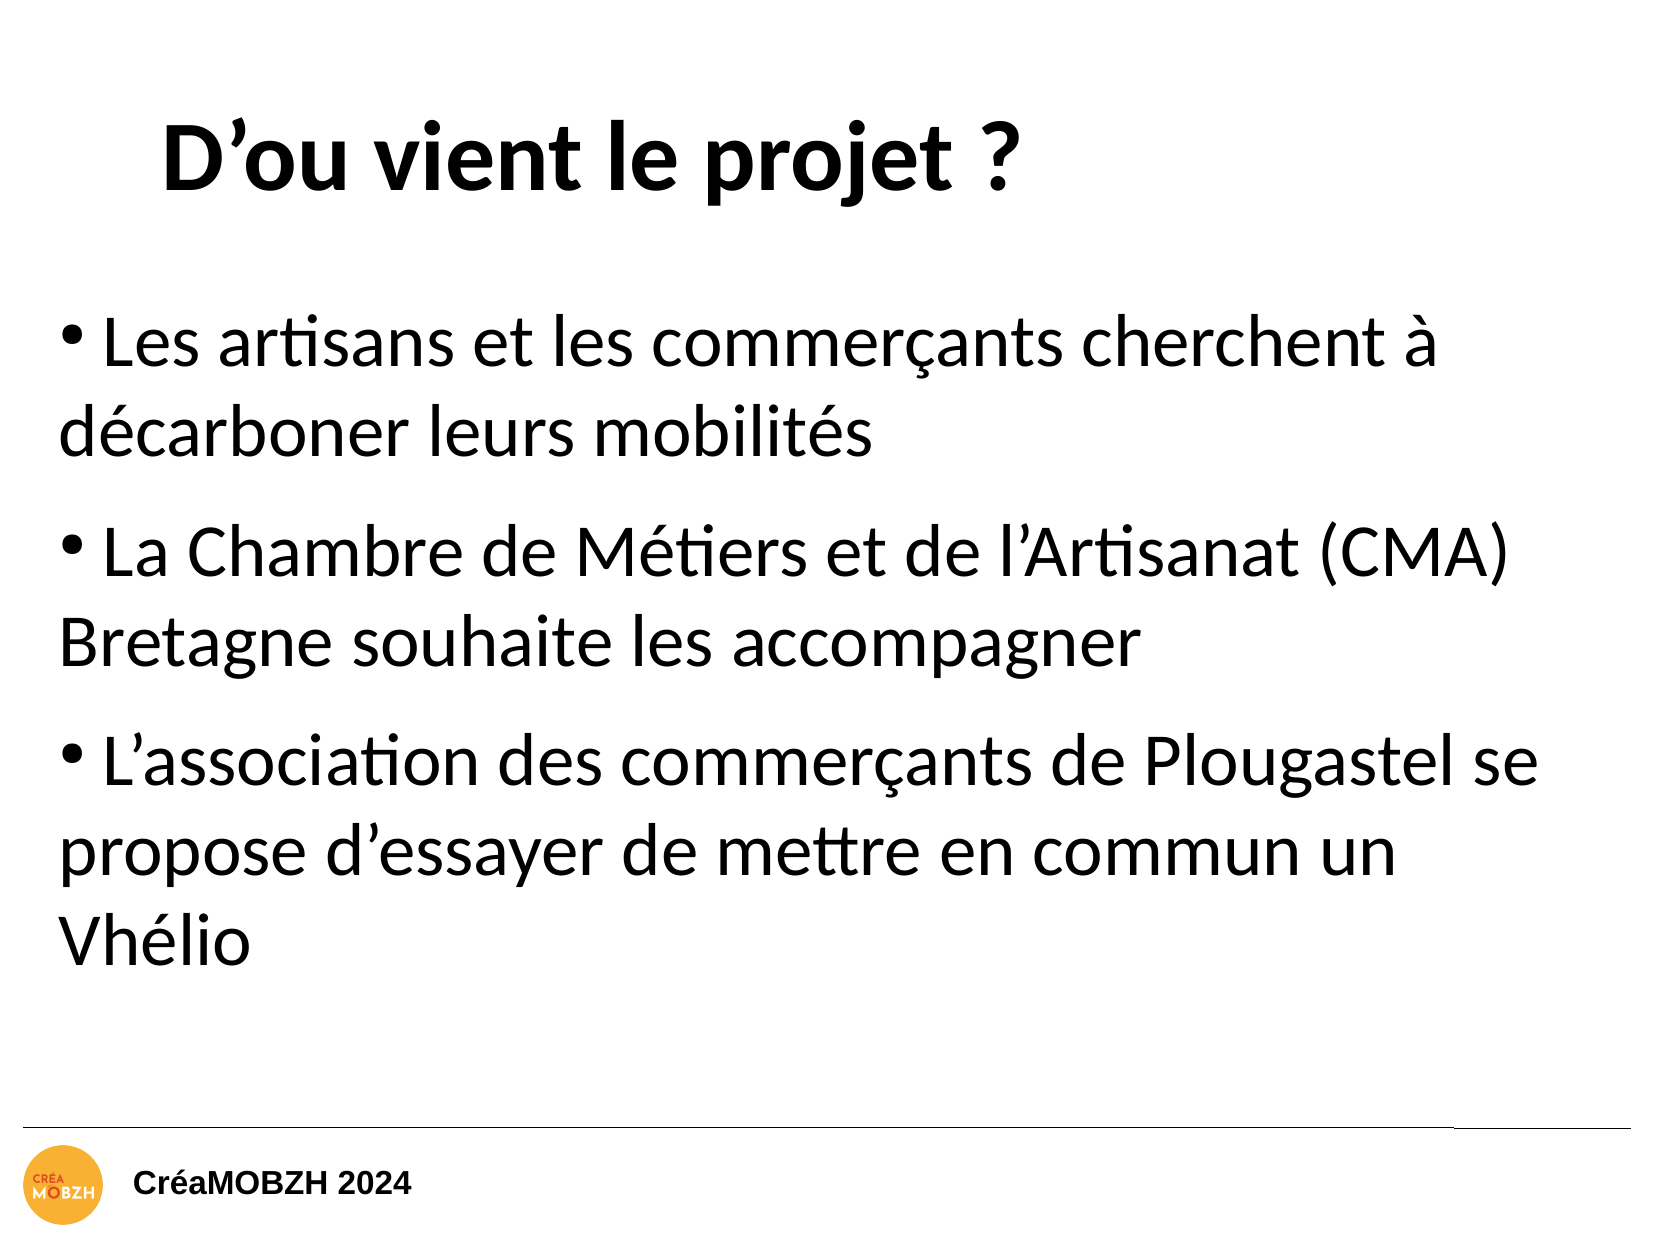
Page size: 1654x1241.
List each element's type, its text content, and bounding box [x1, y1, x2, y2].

list Les artisans et les commerçants cherchent à décarboner leurs mobilités La Chambre de Métiers et de l’Artisanat (CMA) Bretagne souhaite les accompagner L’association des commerçants de Plougastel se propose d’essayer de mettre en commun un Vhélio [59, 291, 1548, 1111]
title D’ou vient le projet ? [11, 47, 1347, 255]
picture [23, 1145, 103, 1225]
text_box CréaMOBZH 2024 [118, 1157, 1040, 1241]
